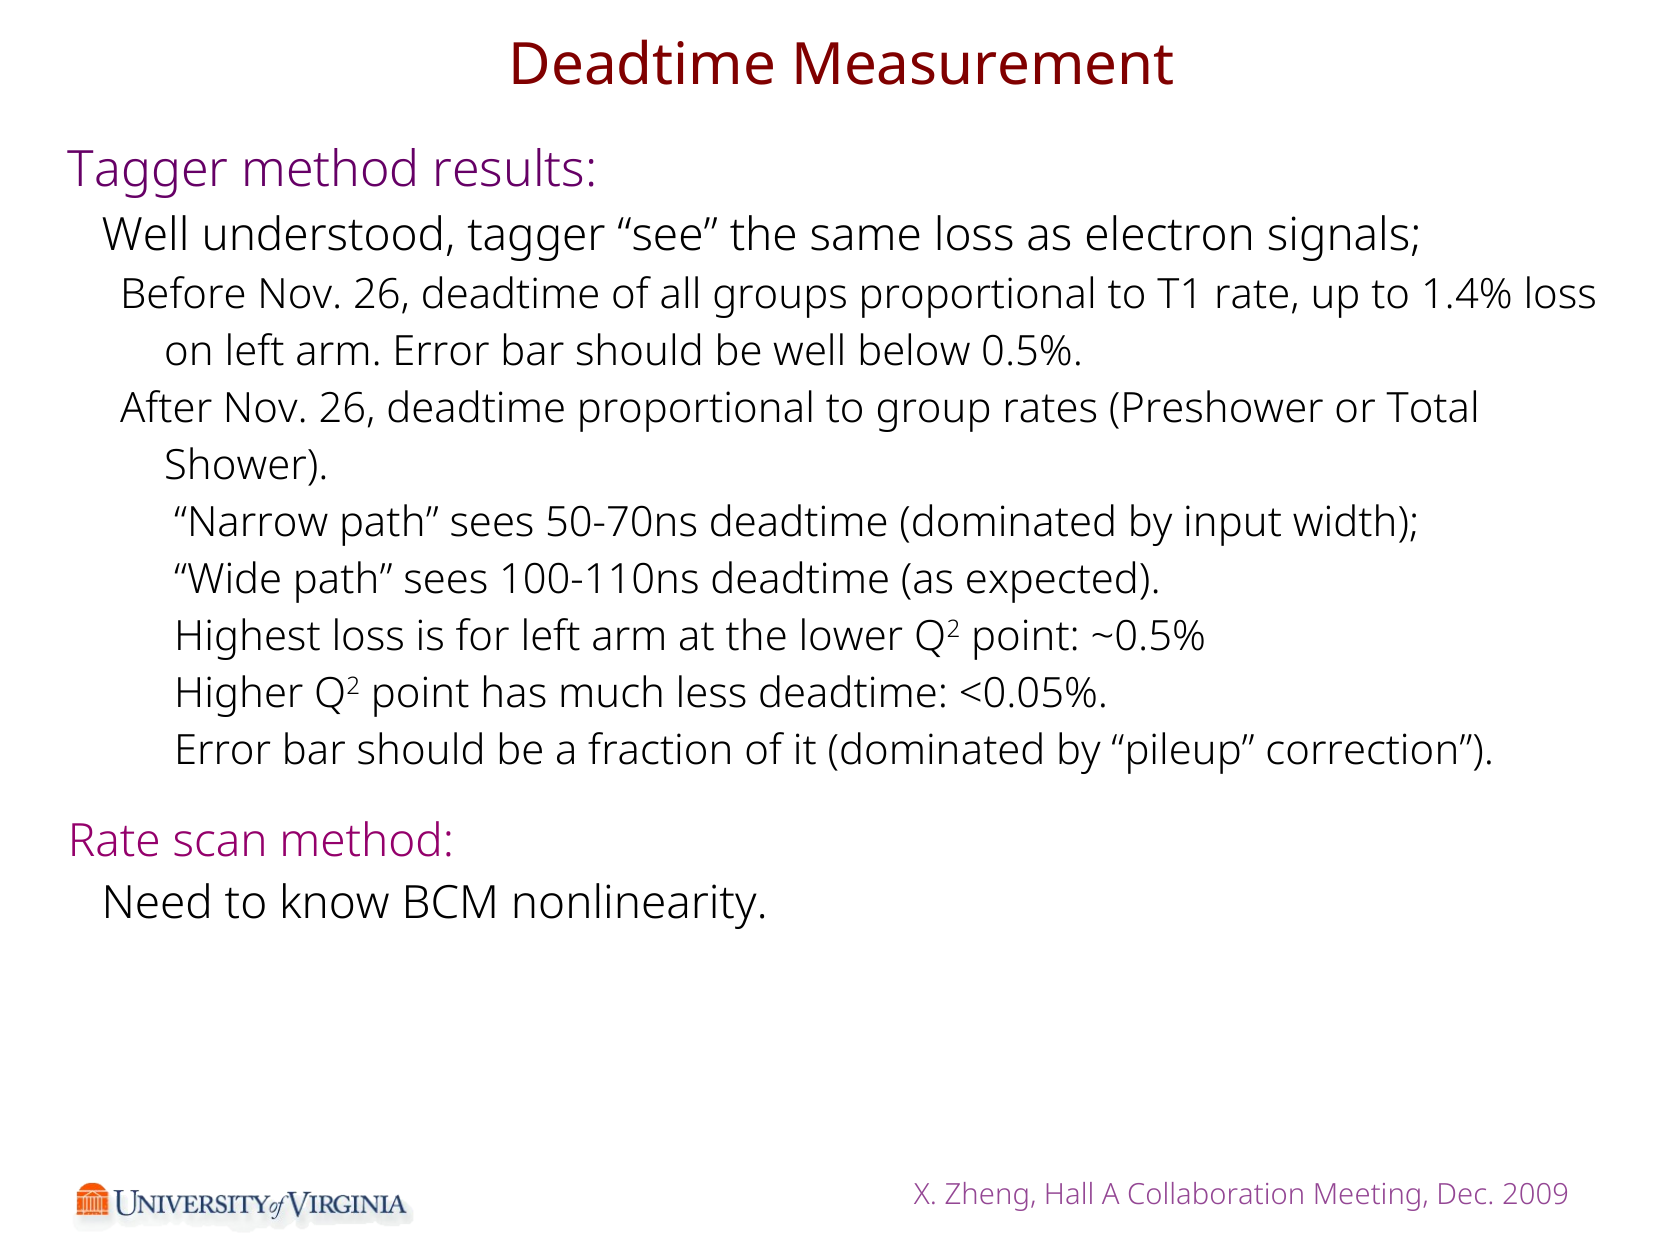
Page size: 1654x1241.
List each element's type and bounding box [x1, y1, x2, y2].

picture [53, 1165, 427, 1241]
